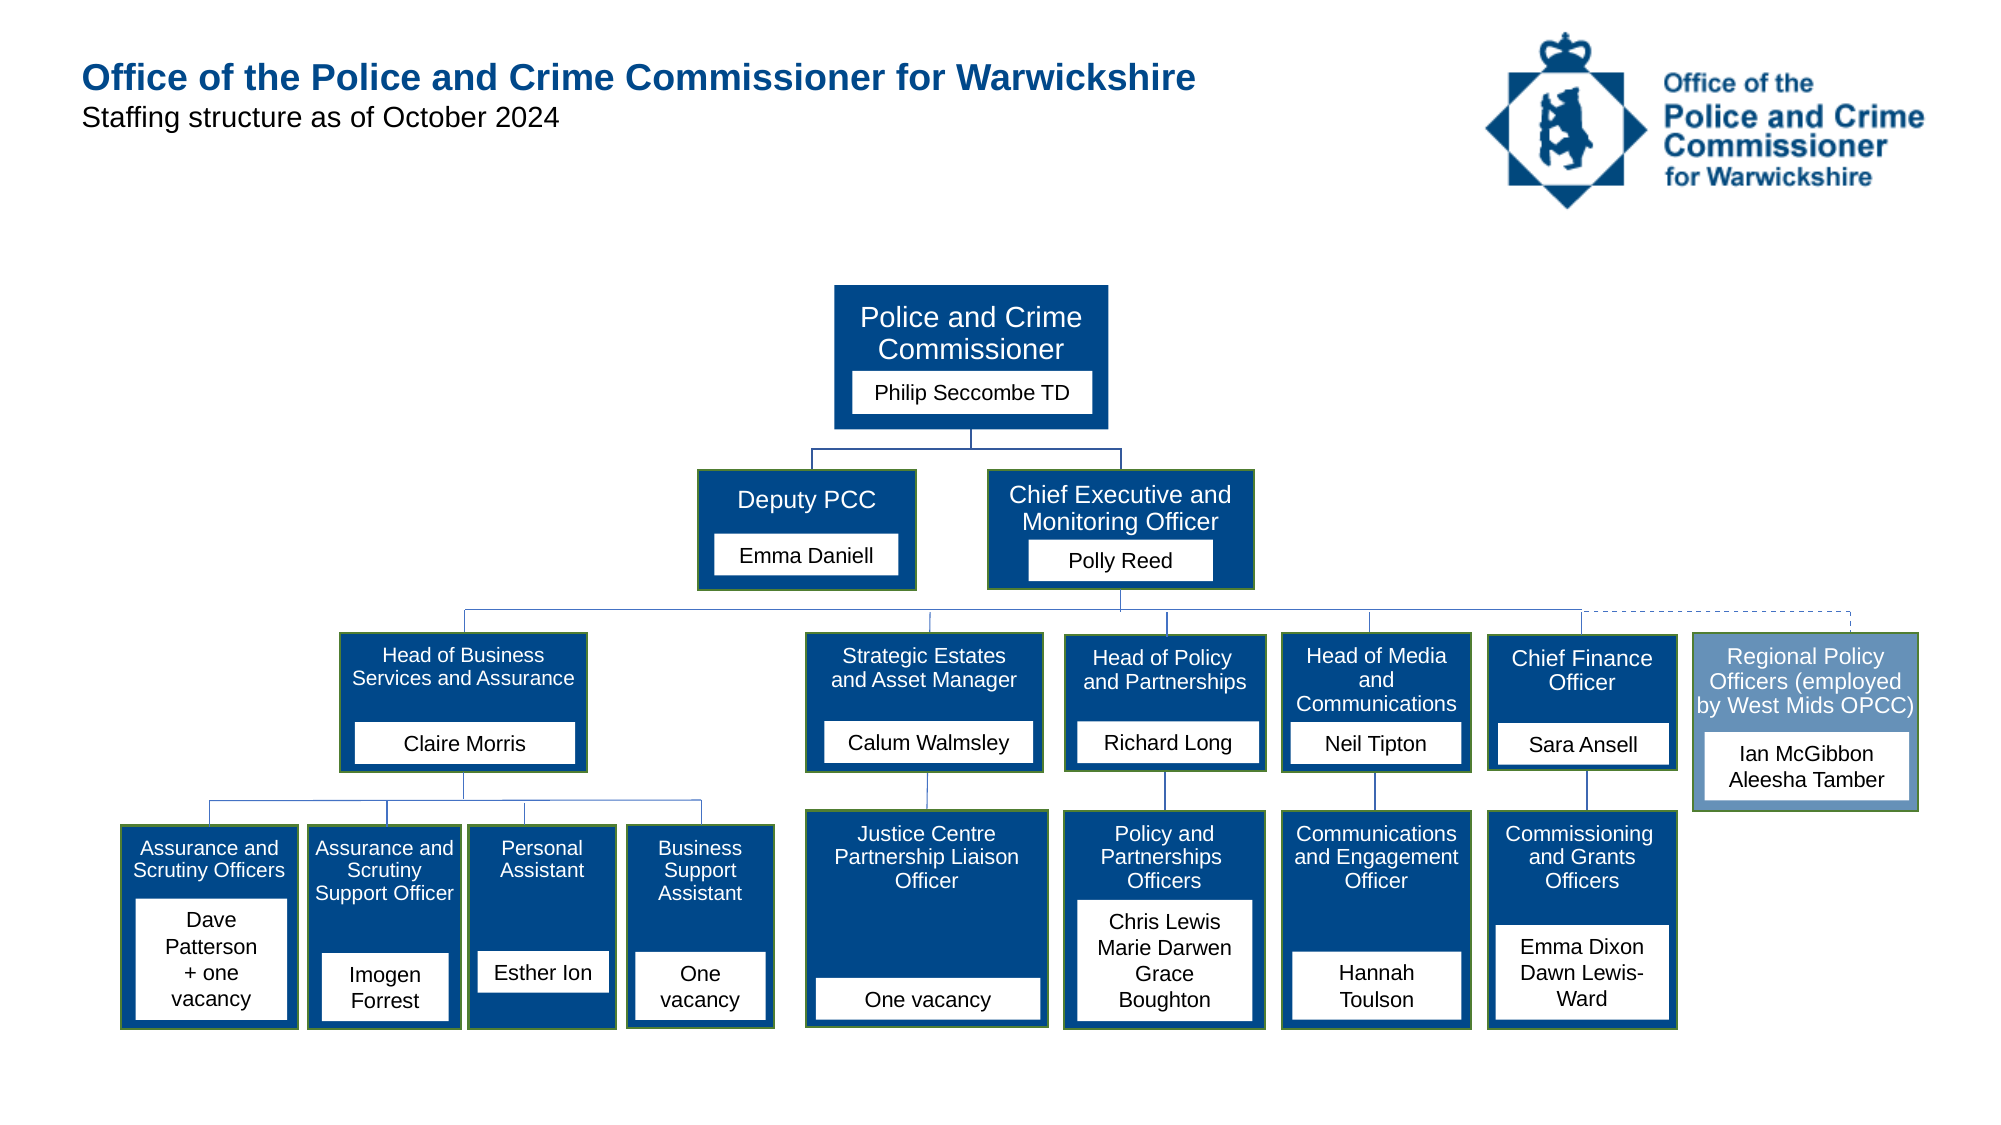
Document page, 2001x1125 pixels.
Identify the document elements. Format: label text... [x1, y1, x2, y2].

text_box Head of Policy and Partnerships [1064, 634, 1266, 771]
text_box Philip Seccombe TD [852, 370, 1093, 414]
text_box Chief Executive and Monitoring Officer [987, 469, 1254, 590]
text_box Strategic Estates and Asset Manager [806, 633, 1043, 773]
text_box Calum Walmsley [824, 721, 1034, 763]
text_box Emma Daniell [714, 533, 899, 576]
text_box Assurance and Scrutiny Officers [121, 825, 298, 1029]
text_box Commissioning and Grants Officers [1487, 810, 1677, 1029]
text_box Richard Long [1077, 721, 1260, 764]
text_box Imogen Forrest [321, 953, 449, 1022]
text_box Assurance and Scrutiny Support Officer [308, 825, 461, 1029]
text_box Business Support Assistant [626, 825, 774, 1029]
picture [1472, 20, 1938, 221]
text_box Office of the Police and Crime Commissioner for Warwickshire Staffing structure as of October 2024 [66, 45, 1444, 142]
text_box Sara Ansell [1498, 723, 1669, 765]
text_box Personal Assistant [468, 825, 616, 1029]
text_box Emma Dixon Dawn Lewis-Ward [1495, 925, 1669, 1020]
text_box Head of Media and Communications [1282, 633, 1472, 773]
text_box Ian McGibbon Aleesha Tamber [1704, 732, 1910, 801]
text_box One vacancy [635, 951, 766, 1020]
text_box Regional Policy Officers (employed by West Mids OPCC) [1693, 633, 1919, 811]
text_box Neil Tipton [1290, 722, 1462, 764]
text_box Hannah Toulson [1292, 951, 1462, 1020]
text_box Policy and Partnerships Officers [1064, 810, 1265, 1029]
text_box Dave Patterson + one vacancy [135, 898, 288, 1020]
text_box Chris Lewis Marie Darwen Grace Boughton [1077, 899, 1253, 1022]
text_box Deputy PCC [698, 469, 916, 590]
text_box Head of Business Services and Assurance [339, 633, 588, 773]
text_box Police and Crime Commissioner [834, 285, 1109, 430]
text_box Polly Reed [1028, 539, 1213, 582]
text_box One vacancy [815, 977, 1041, 1020]
text_box Esther Ion [477, 951, 609, 993]
text_box Justice Centre Partnership Liaison Officer [806, 810, 1048, 1028]
text_box Chief Finance Officer [1487, 634, 1677, 771]
text_box Communications and Engagement Officer [1282, 810, 1472, 1029]
text_box Claire Morris [354, 722, 576, 764]
